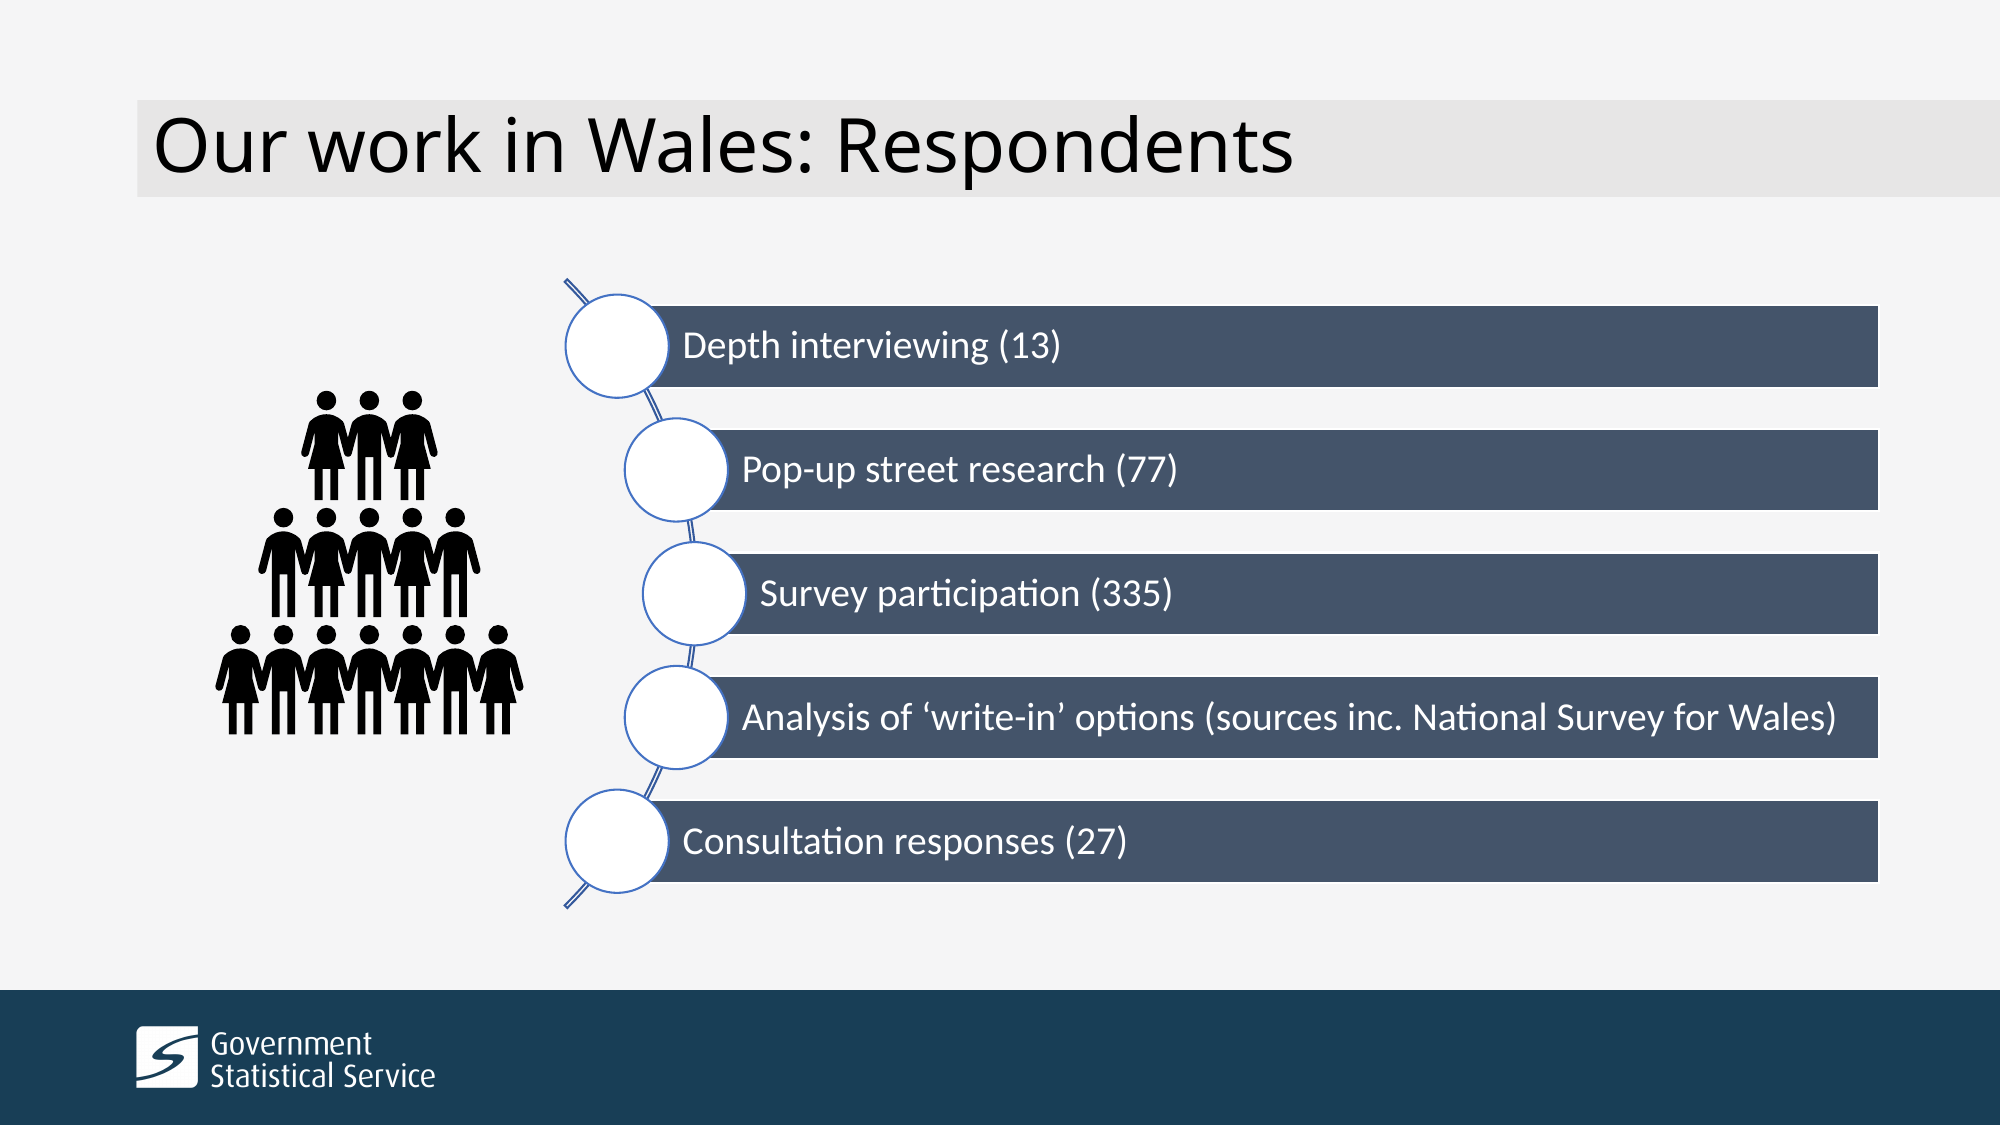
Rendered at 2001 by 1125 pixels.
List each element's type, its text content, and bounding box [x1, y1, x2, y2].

text_box [565, 789, 669, 893]
title Our work in Wales: Respondents [137, 100, 2000, 197]
text_box Consultation responses (27) [649, 800, 1880, 883]
text_box [624, 665, 728, 770]
text_box [565, 294, 669, 398]
text_box Analysis of ‘write-in’ options (sources inc. National Survey for Wales) [709, 676, 1880, 759]
text_box Pop-up street research (77) [708, 428, 1880, 512]
text_box Survey participation (335) [726, 552, 1880, 636]
text_box [624, 418, 728, 522]
text_box Depth interviewing (13) [649, 304, 1880, 388]
picture [176, 373, 555, 752]
text_box [642, 542, 747, 646]
